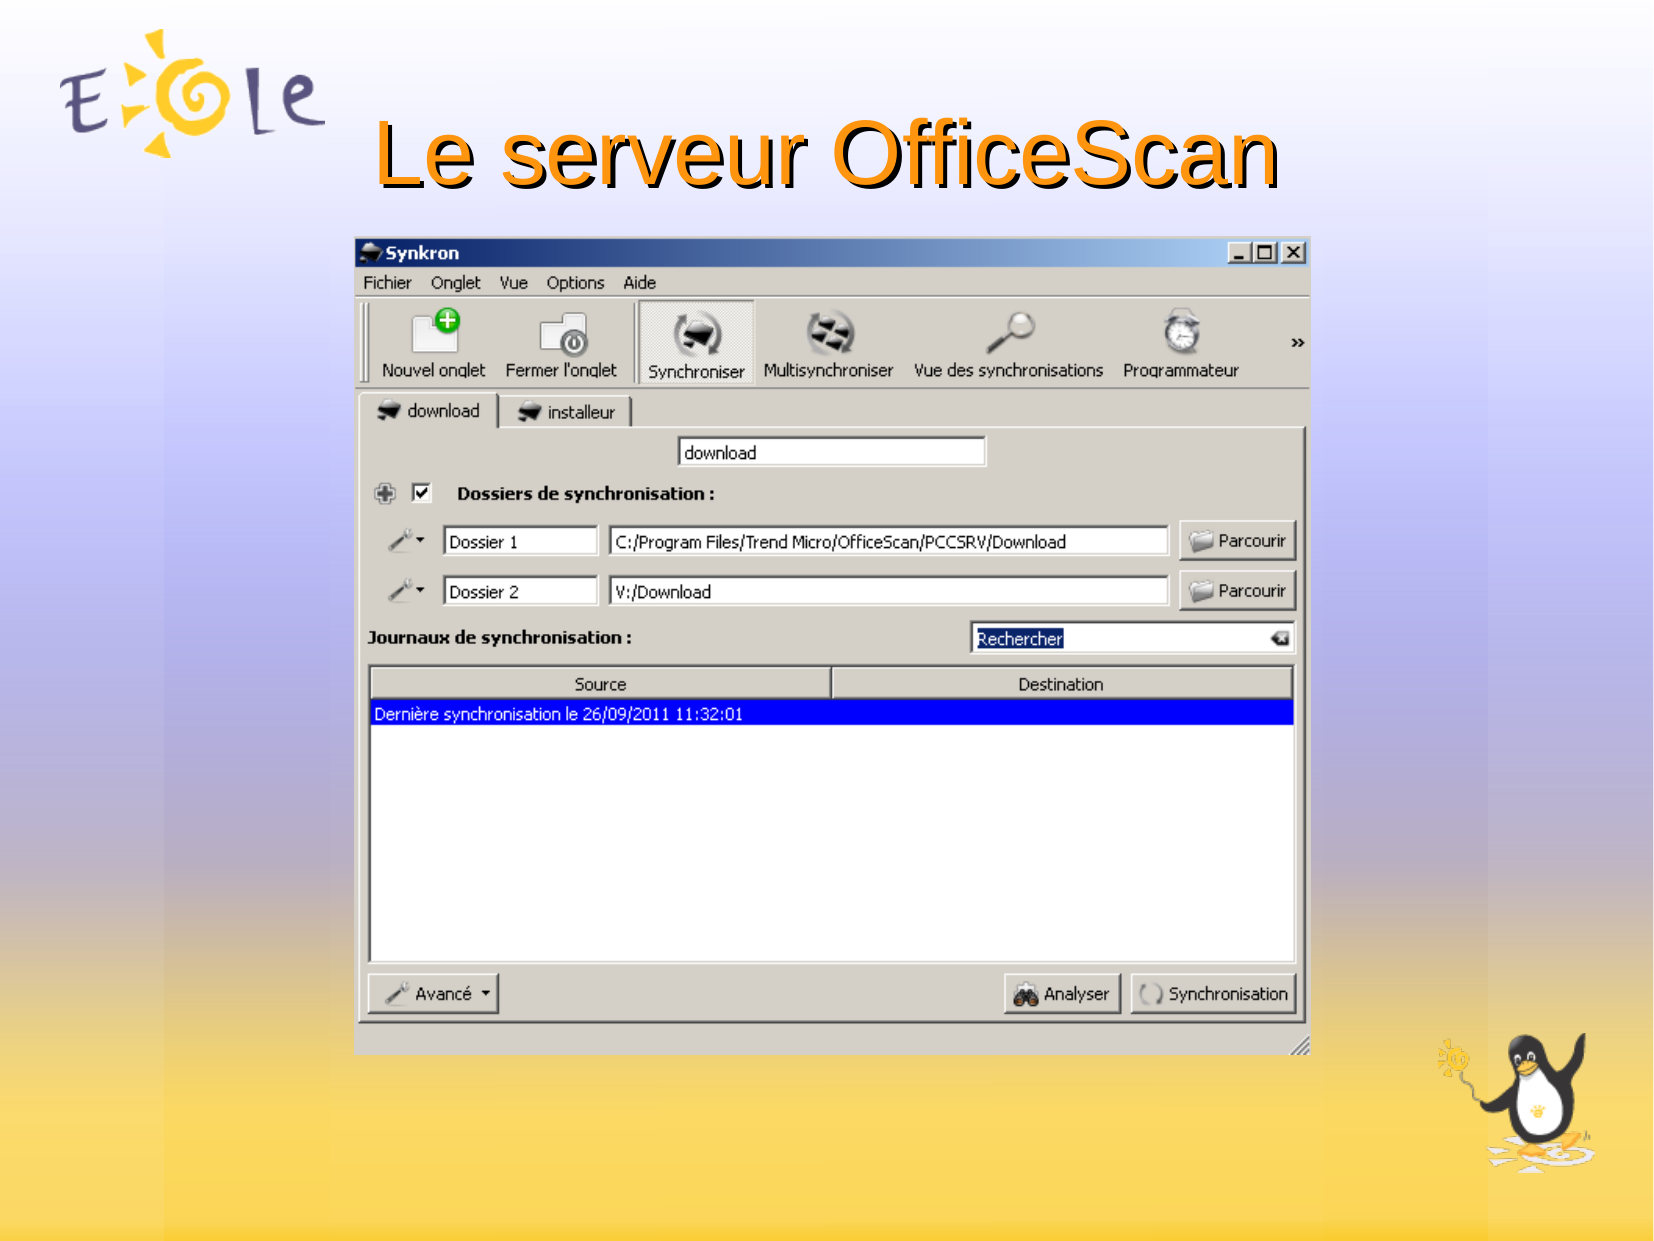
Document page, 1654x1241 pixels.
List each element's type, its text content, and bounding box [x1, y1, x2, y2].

picture [0, 0, 1654, 1241]
title Le serveur OfficeScan [82, 56, 1571, 250]
